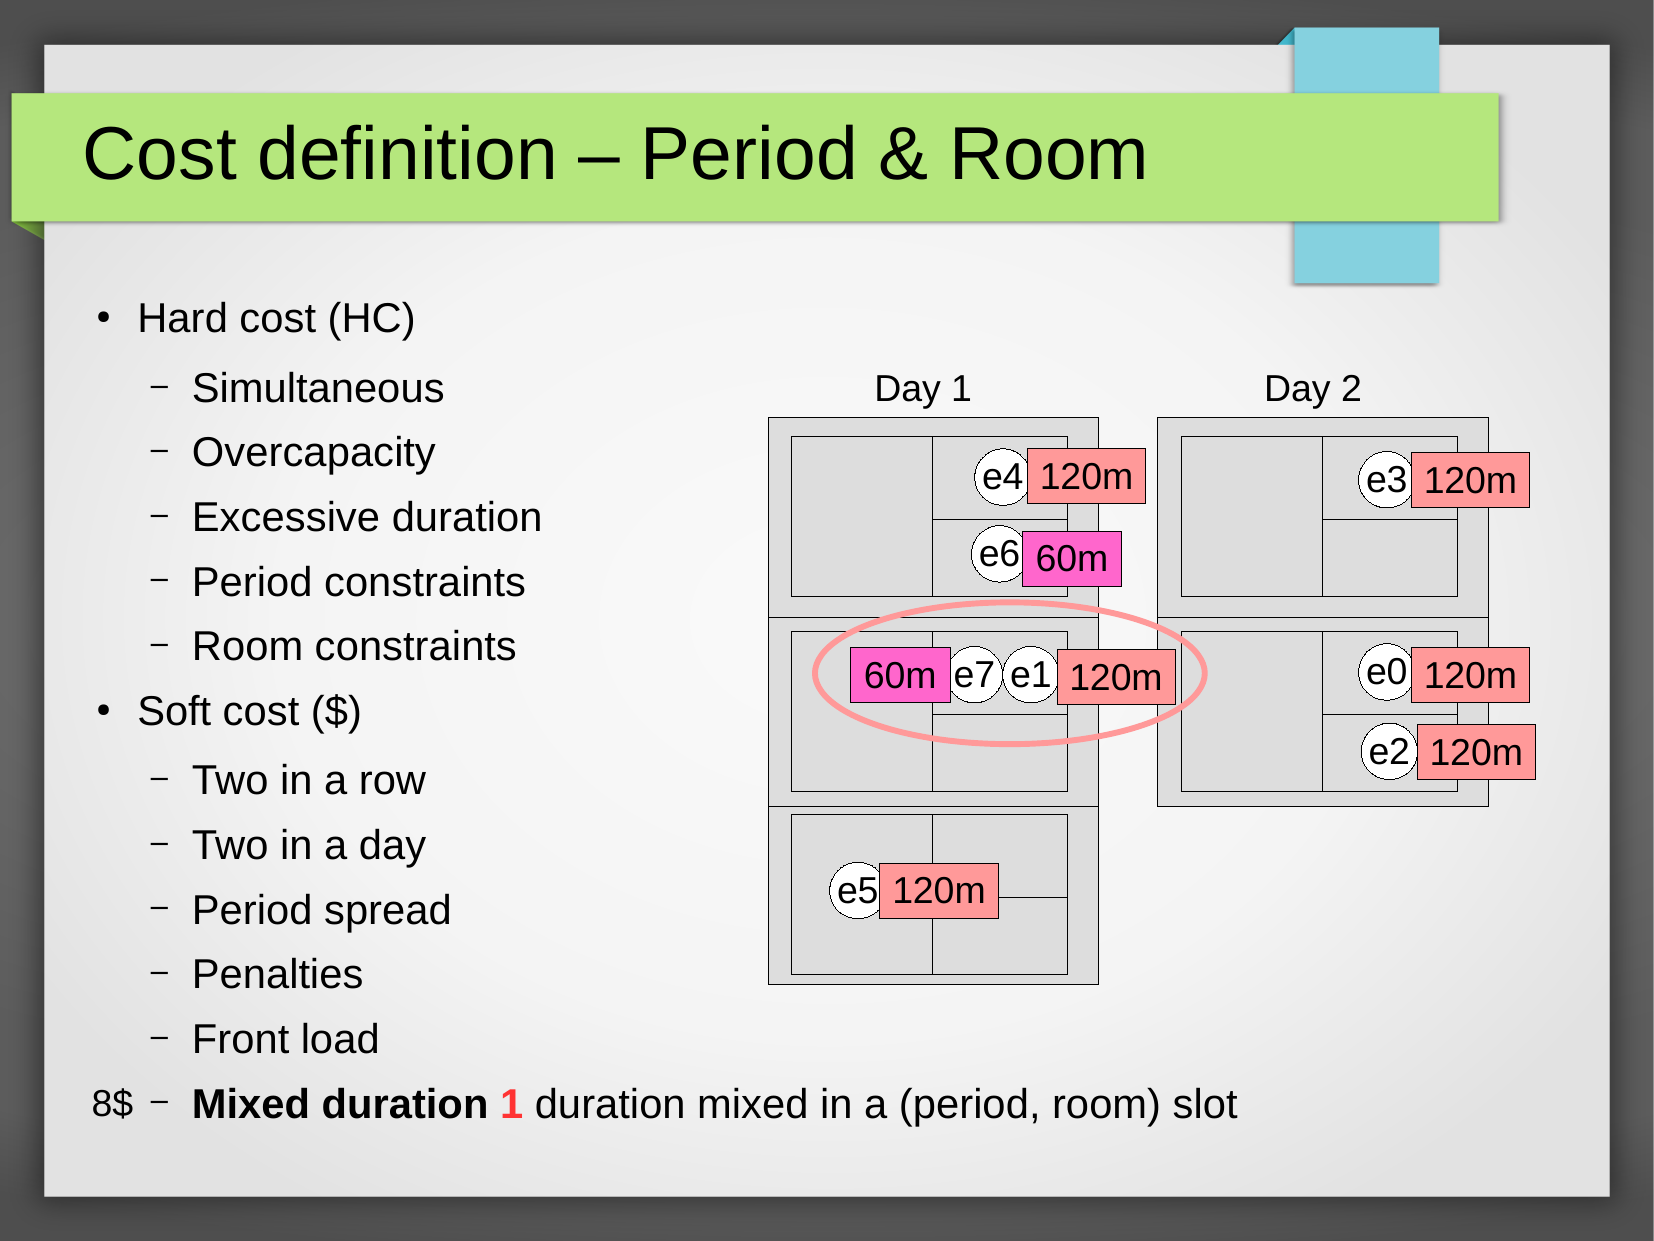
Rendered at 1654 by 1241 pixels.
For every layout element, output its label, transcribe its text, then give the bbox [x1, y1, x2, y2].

text_box 120m [879, 863, 999, 919]
text_box e3 [1358, 451, 1411, 508]
title Cost definition – Period & Room [82, 94, 1264, 213]
text_box e0 [1358, 643, 1411, 701]
text_box Day 2 [1249, 360, 1377, 418]
text_box [1157, 631, 1201, 716]
text_box e2 [1361, 723, 1417, 780]
text_box e6 [971, 525, 1022, 583]
text_box [908, 606, 1099, 617]
text_box [768, 618, 1099, 806]
text_box e4 [974, 448, 1027, 506]
text_box 120m [1027, 448, 1146, 504]
text_box [1157, 618, 1489, 807]
text_box 60m [1022, 531, 1122, 587]
text_box 120m [1057, 649, 1176, 705]
text_box [768, 417, 1099, 617]
text_box 60m [850, 647, 951, 703]
text_box [768, 807, 1099, 985]
text_box [933, 681, 1099, 741]
text_box [1157, 417, 1489, 617]
text_box e1 [1002, 646, 1057, 703]
text_box 120m [1411, 452, 1530, 508]
text_box 8$ [76, 1074, 149, 1132]
text_box 120m [1417, 724, 1536, 780]
text_box [818, 618, 1099, 735]
text_box Day 1 [859, 360, 987, 418]
text_box 120m [1411, 647, 1530, 703]
text_box e5 [829, 862, 879, 919]
text_box e7 [951, 646, 1003, 703]
picture [0, 0, 1654, 1241]
list Hard cost (HC) Simultaneous Overcapacity Excessive duration Period constraints Room constraints Soft cost ($) Two in a row Two in a day Period spread Penalties Front load Mixed duration 1 duration mixed in a (period, room) slot [82, 295, 1571, 1134]
